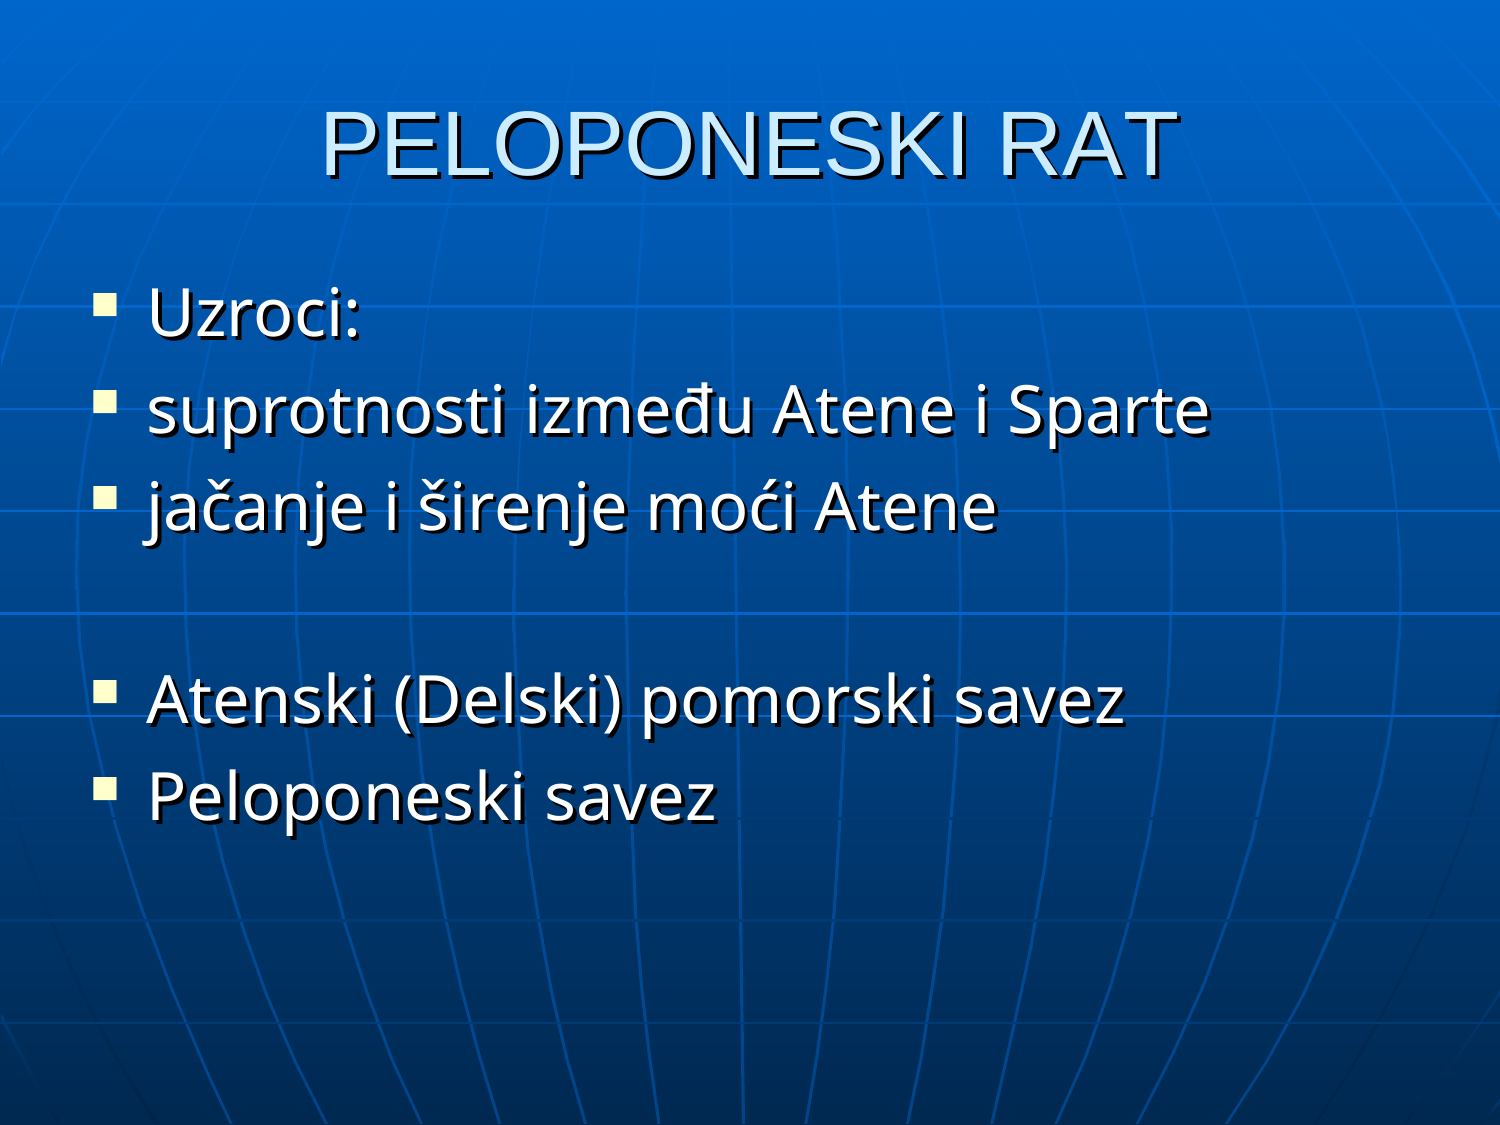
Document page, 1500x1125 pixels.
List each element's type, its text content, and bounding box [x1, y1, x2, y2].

list Uzroci: suprotnosti između Atene i Sparte jačanje i širenje moći Atene Atenski (Delski) pomorski savez Peloponeski savez [75, 262, 1426, 1006]
title PELOPONESKI RAT [75, 45, 1426, 233]
